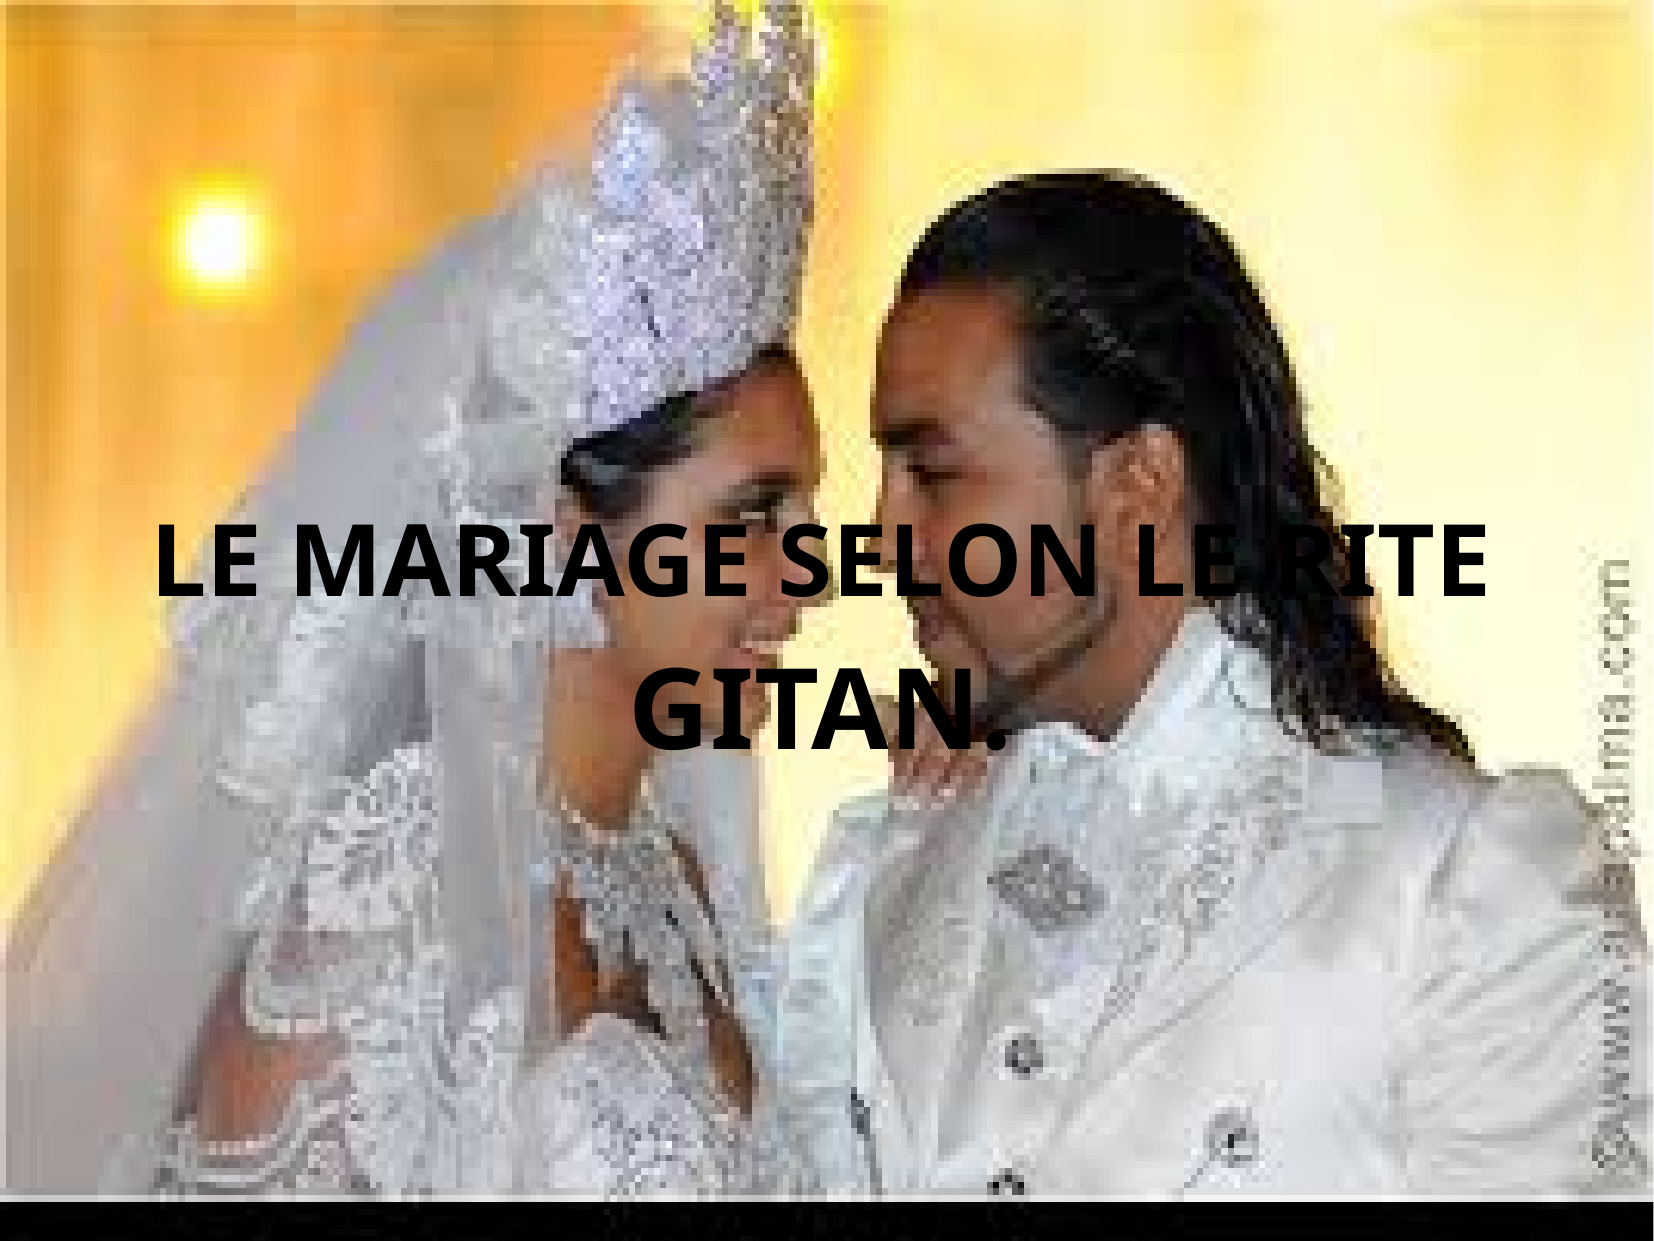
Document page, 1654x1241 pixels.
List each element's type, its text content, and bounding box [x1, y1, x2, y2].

picture [0, 0, 1654, 1241]
subtitle LE MARIAGE SELON LE RITE GITAN. [76, 107, 1565, 1152]
